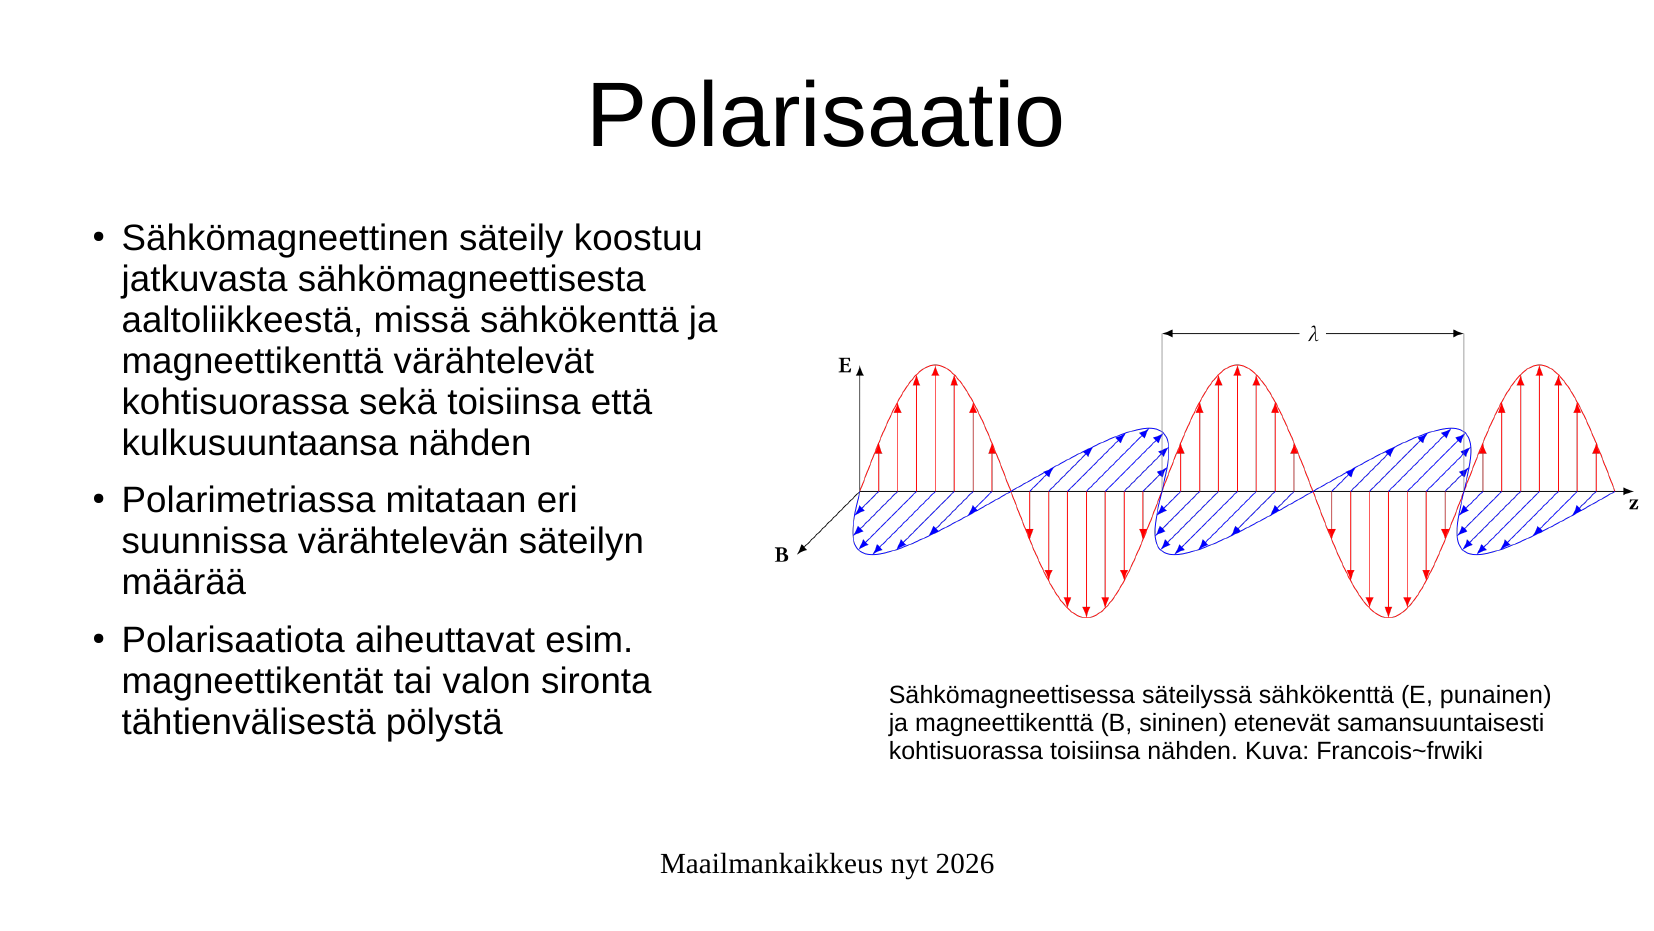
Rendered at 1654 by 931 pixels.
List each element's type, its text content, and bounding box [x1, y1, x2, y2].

text_box Sähkömagneettisessa säteilyssä sähkökenttä (E, punainen) ja magneettikenttä (B, sininen) etenevät samansuuntaisesti kohtisuorassa toisiinsa nähden. Kuva: Francois~frwiki [874, 673, 1583, 886]
title Polarisaatio [82, 37, 1571, 193]
picture [767, 318, 1646, 618]
list Sähkömagneettinen säteily koostuu jatkuvasta sähkömagneettisesta aaltoliikkeestä, missä sähkökenttä ja magneettikenttä värähtelevät kohtisuorassa sekä toisiinsa että kulkusuuntaansa nähden Polarimetriassa mitataan eri suunnissa värähtelevän säteilyn määrää Polarisaatiota aiheuttavat esim. magneettikentät tai valon sironta tähtienvälisestä pölystä [82, 217, 721, 758]
